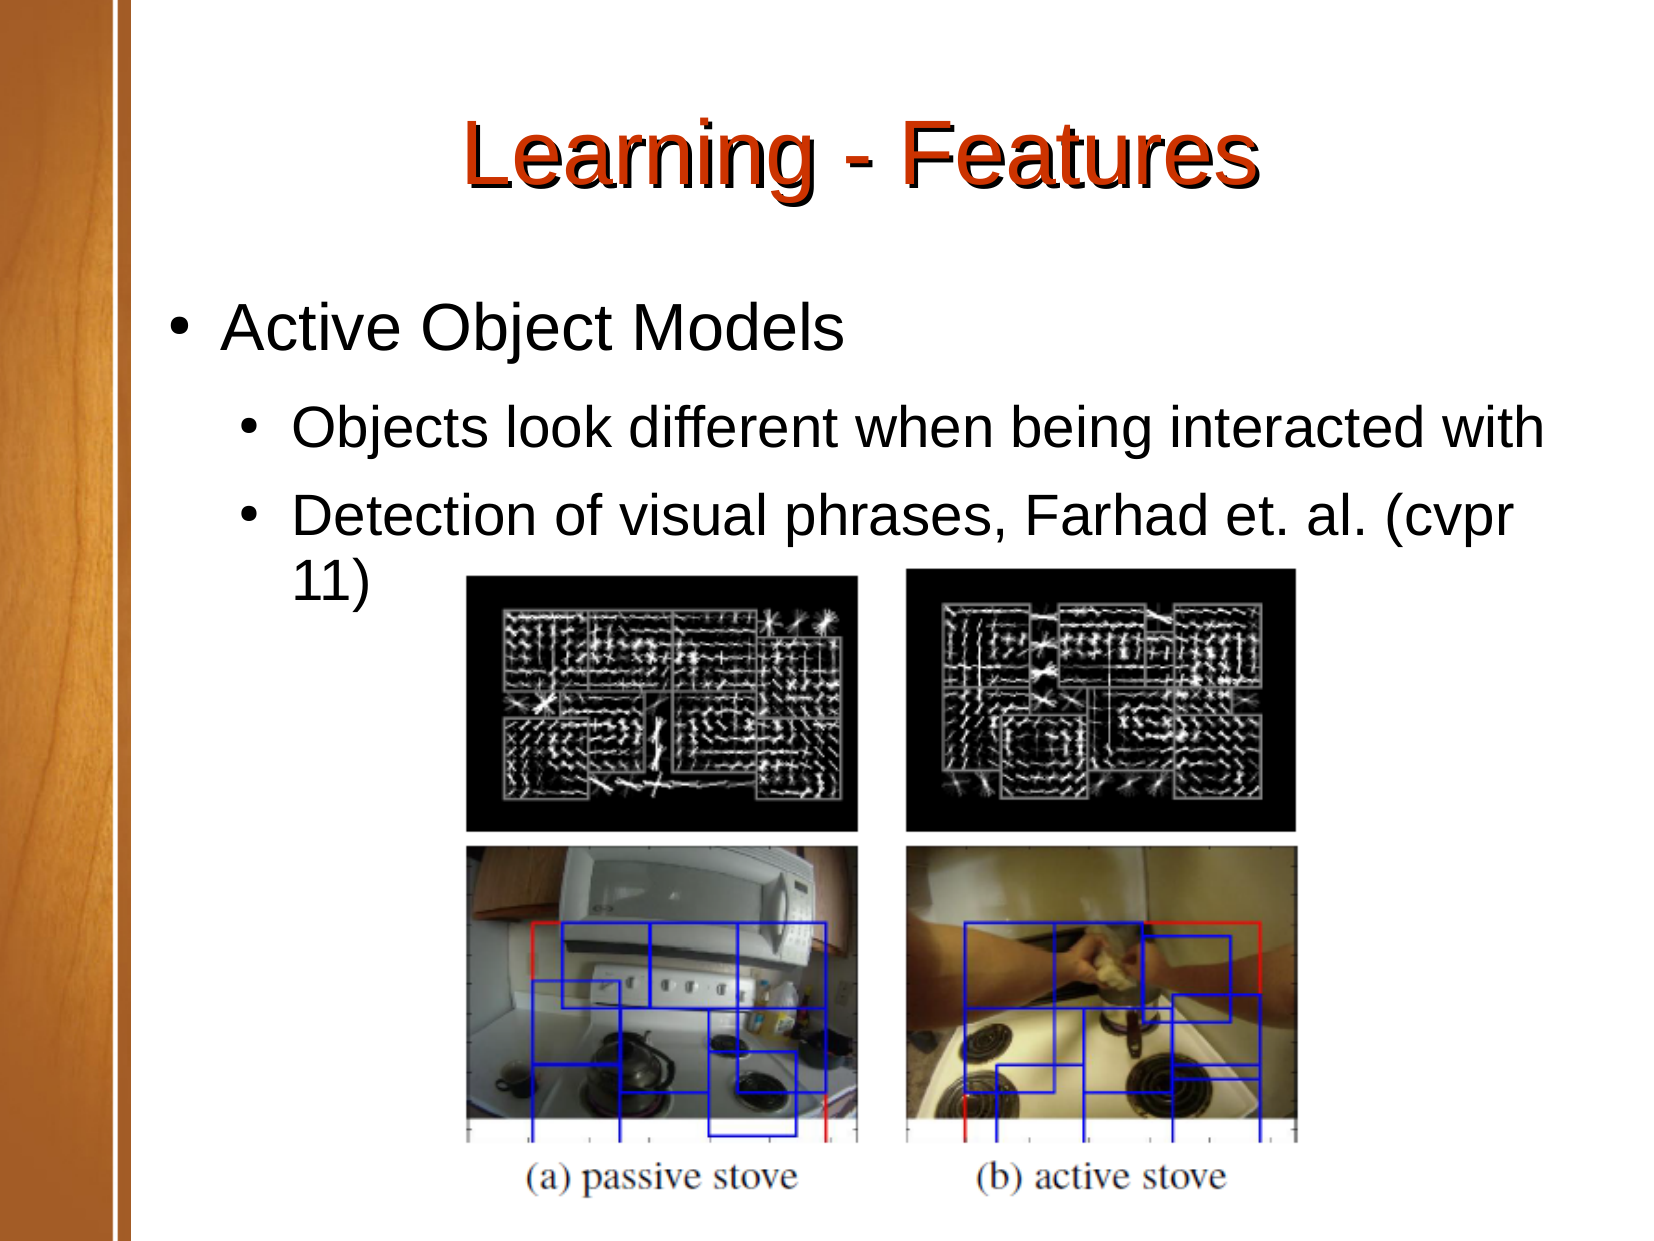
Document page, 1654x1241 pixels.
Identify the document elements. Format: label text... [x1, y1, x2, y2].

list Active Object Models Objects look different when being interacted with Detection of visual phrases, Farhad et. al. (cvpr 11) [150, 290, 1571, 1094]
picture [450, 562, 1313, 1201]
title Learning - Features [150, 56, 1571, 250]
picture [0, 0, 131, 1241]
